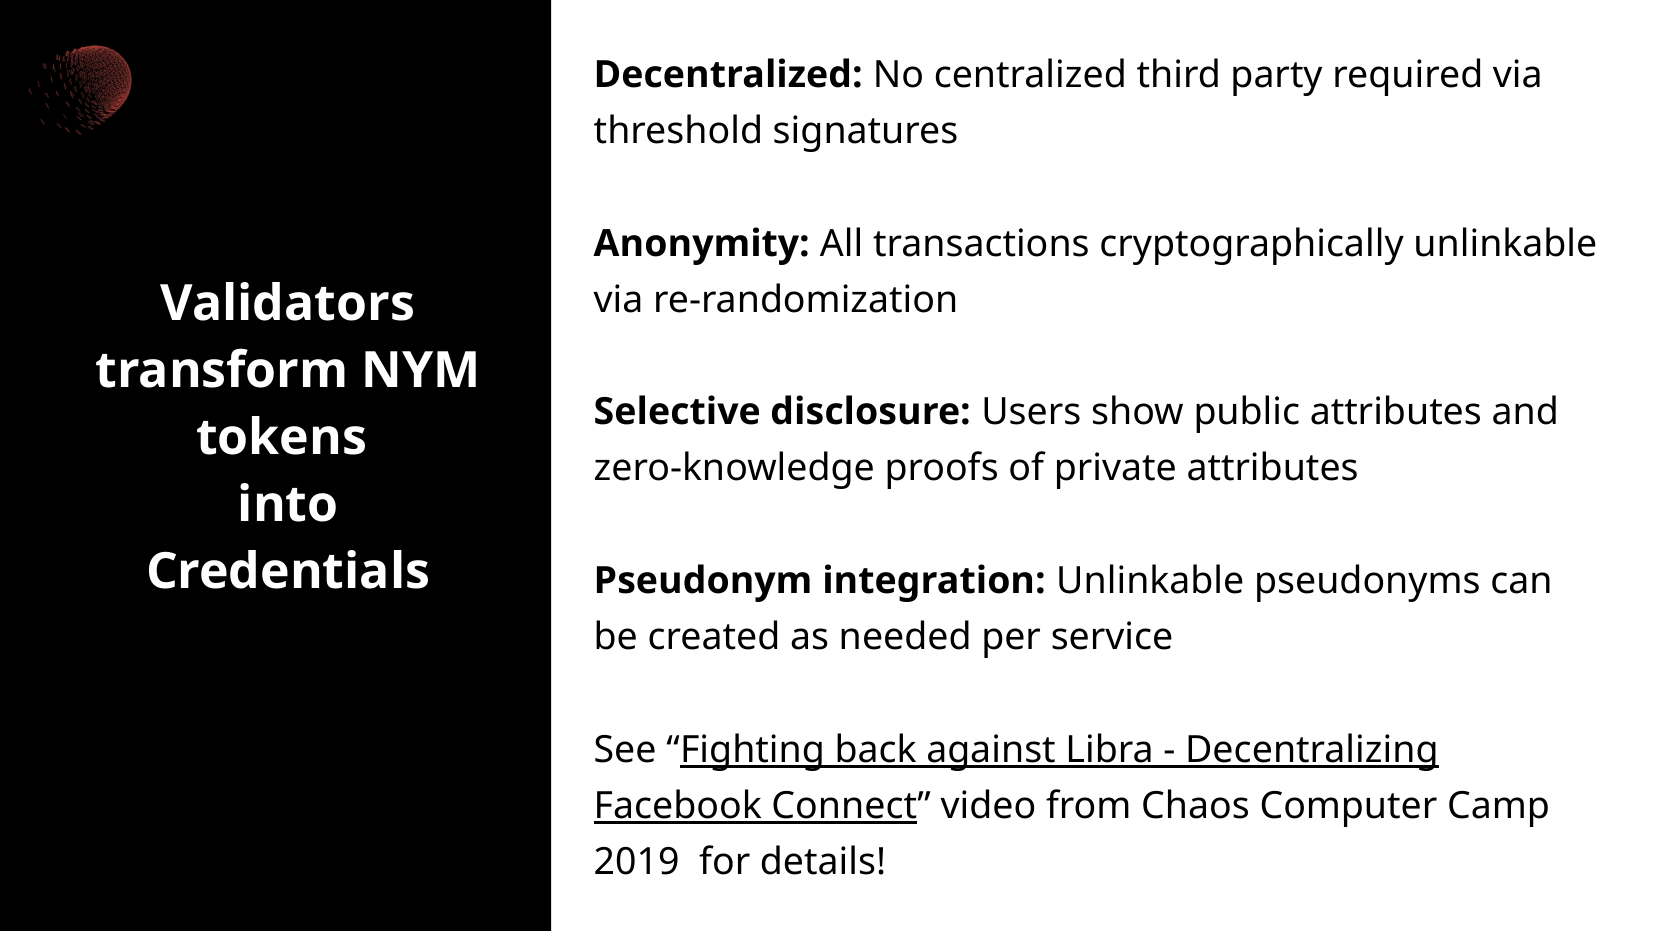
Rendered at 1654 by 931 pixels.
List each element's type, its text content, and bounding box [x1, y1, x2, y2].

title Validators transform NYM tokens into Credentials [68, 248, 508, 351]
text_box [0, 0, 552, 931]
title Decentralized: No centralized third party required via threshold signatures Anonymity: All transactions cryptographically unlinkable via re-randomization Selective disclosure: Users show public attributes and zero-knowledge proofs of private attributes Pseudonym integration: Unlinkable pseudonyms can be created as needed per service See “Fighting back against Libra - Decentralizing Facebook Connect” video from Chaos Computer Camp 2019 for details! [578, 23, 1619, 743]
picture [0, 13, 171, 166]
